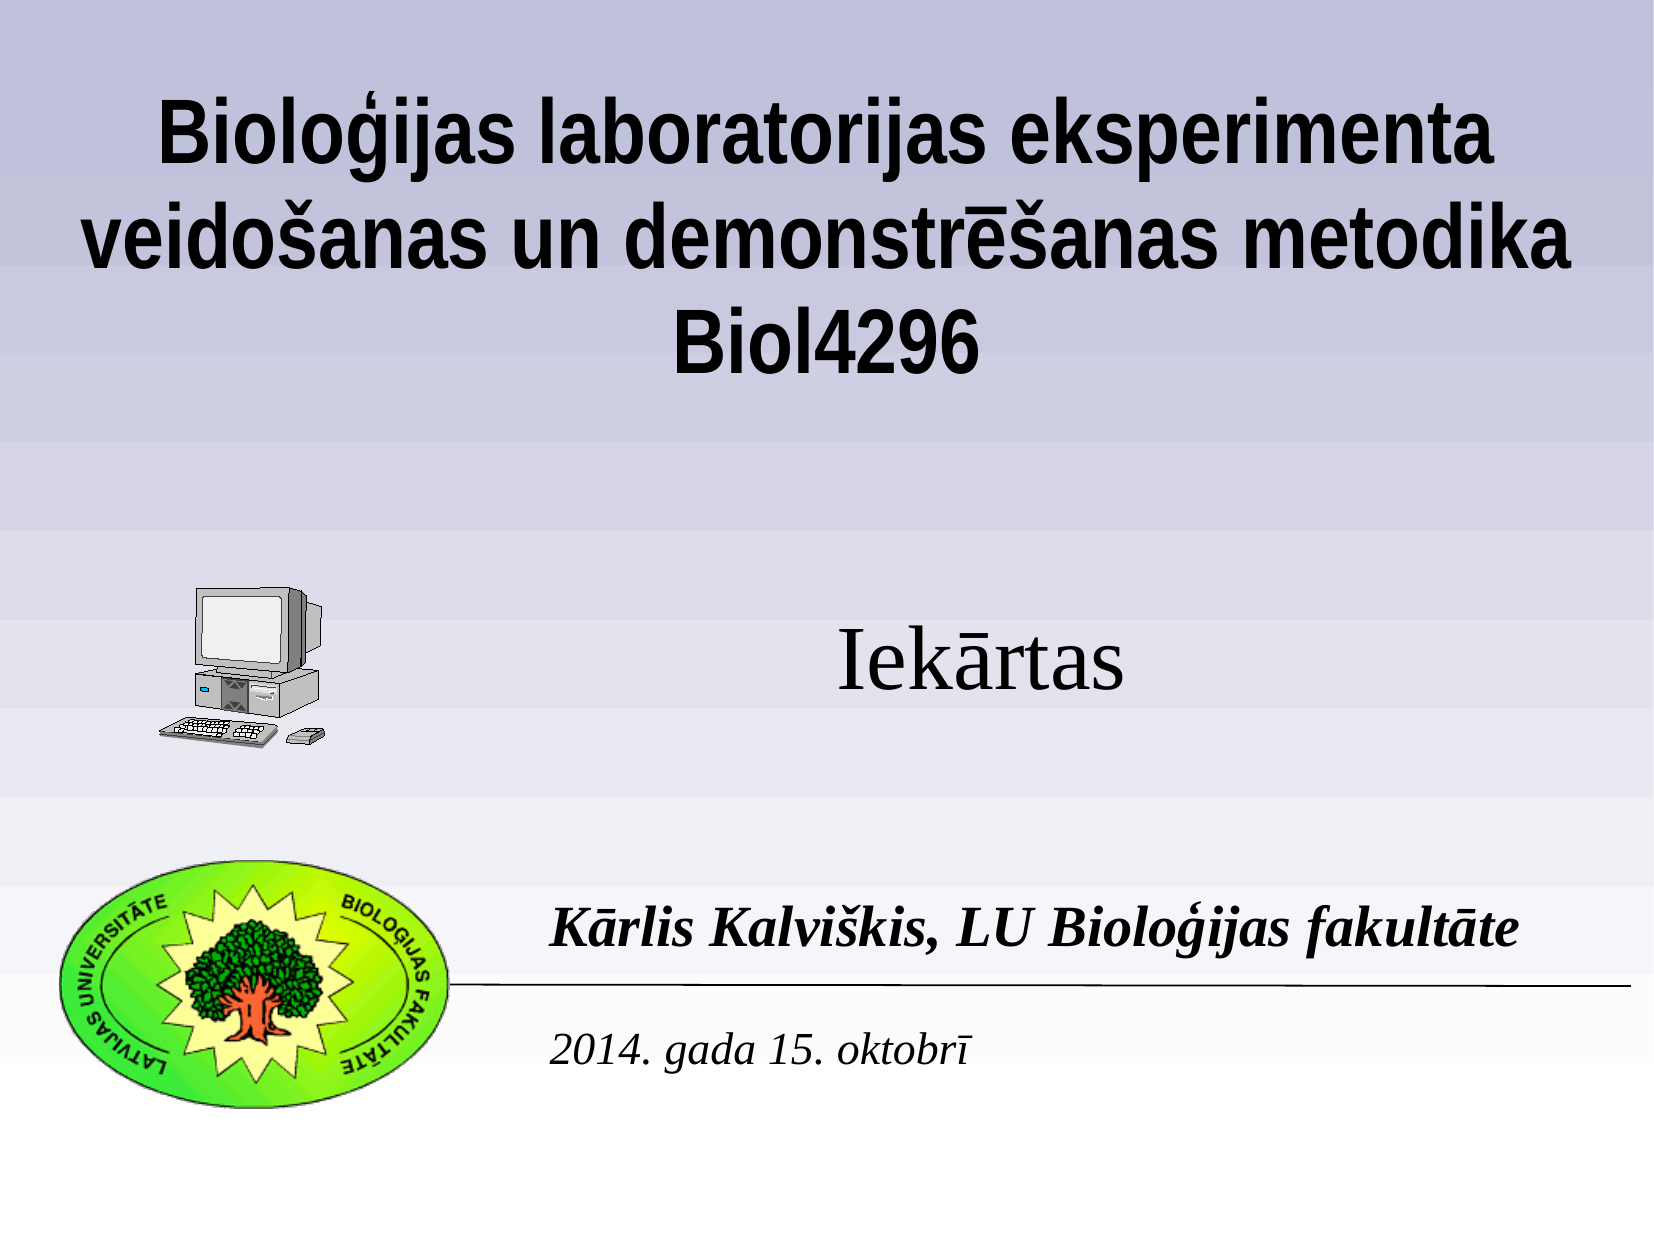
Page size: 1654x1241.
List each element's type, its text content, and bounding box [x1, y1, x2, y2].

picture [0, 0, 1654, 1241]
text_box [286, 728, 325, 745]
text_box [195, 587, 322, 718]
text_box [159, 717, 278, 749]
title Iekārtas [332, 456, 1632, 861]
